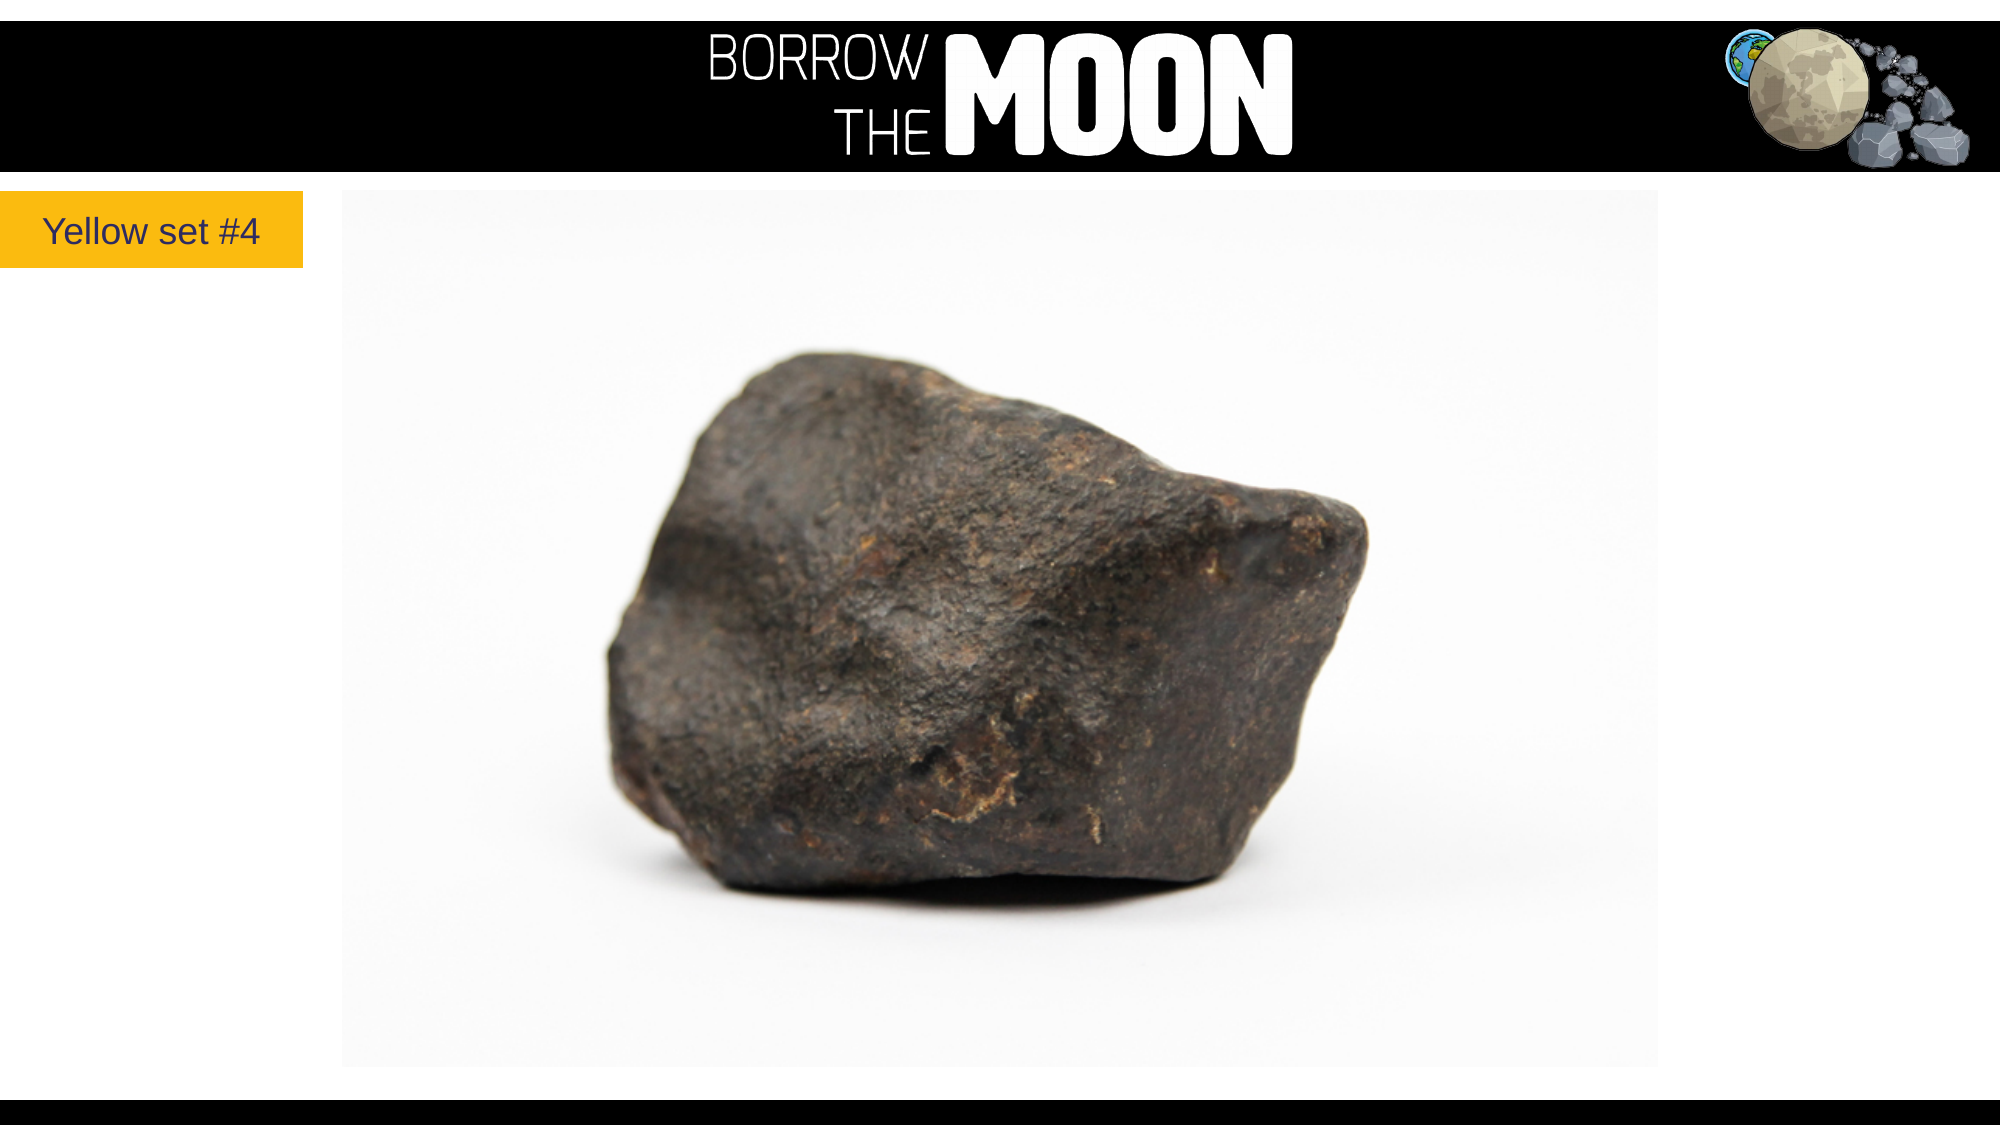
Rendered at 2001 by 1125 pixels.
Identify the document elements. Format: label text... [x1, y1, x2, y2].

picture [342, 190, 1658, 1067]
text_box Yellow set #4 [0, 191, 303, 268]
